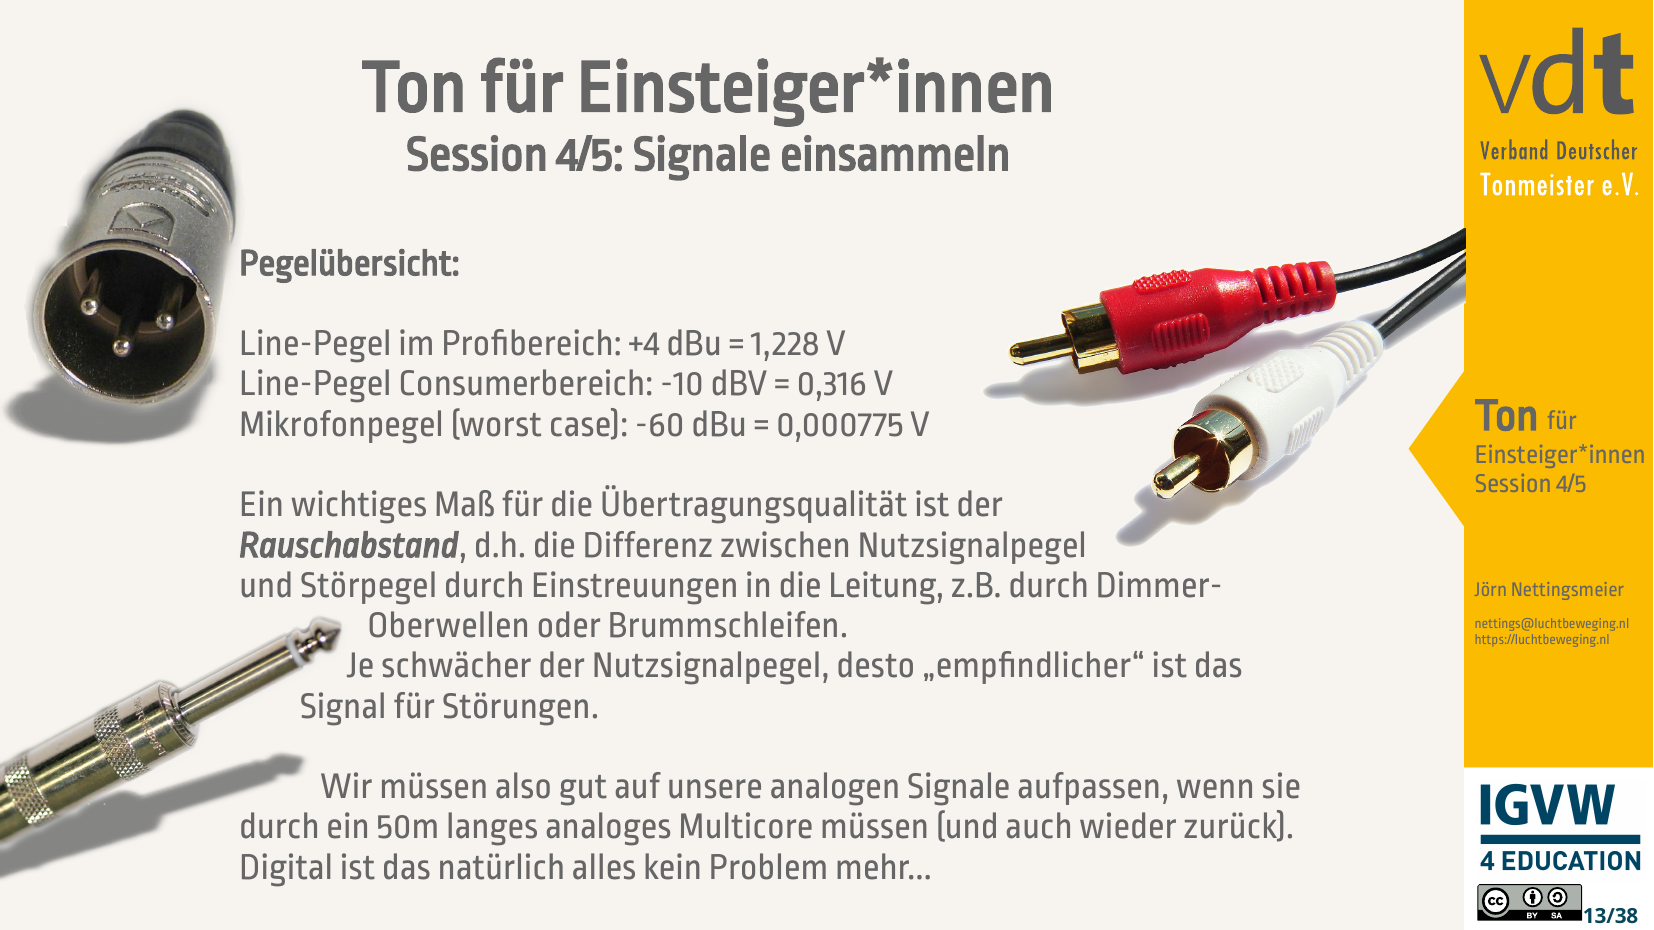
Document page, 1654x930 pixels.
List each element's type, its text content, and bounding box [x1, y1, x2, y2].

picture [1477, 780, 1646, 882]
title Ton für Einsteiger*innen Session 4/5: Signale einsammeln [82, 37, 1335, 193]
picture [0, 78, 272, 455]
picture [968, 228, 1466, 555]
picture [0, 602, 367, 904]
text_box Pegelübersicht: Line-Pegel im Profibereich: +4 dBu = 1,228 V Line-Pegel Consumerbereich: -10 dBV = 0,316 V Mikrofonpegel (worst case): -60 dBu = 0,000775 V Ein wichtiges Maß für die Übertragungsqualität ist der Rauschabstand, d.h. die Differenz zwischen Nutzsignalpegel und Störpegel durch Einstreuungen in die Leitung, z.B. durch Dimmer- Oberwellen oder Brummschleifen. Je schwächer der Nutzsignalpegel, desto „empfindlicher“ ist das Signal für Störungen. Wir müssen also gut auf unsere analogen Signale aufpassen, wenn sie durch ein 50m langes analoges Multicore müssen (und auch wieder zurück). Digital ist das natürlich alles kein Problem mehr... [224, 236, 1323, 896]
